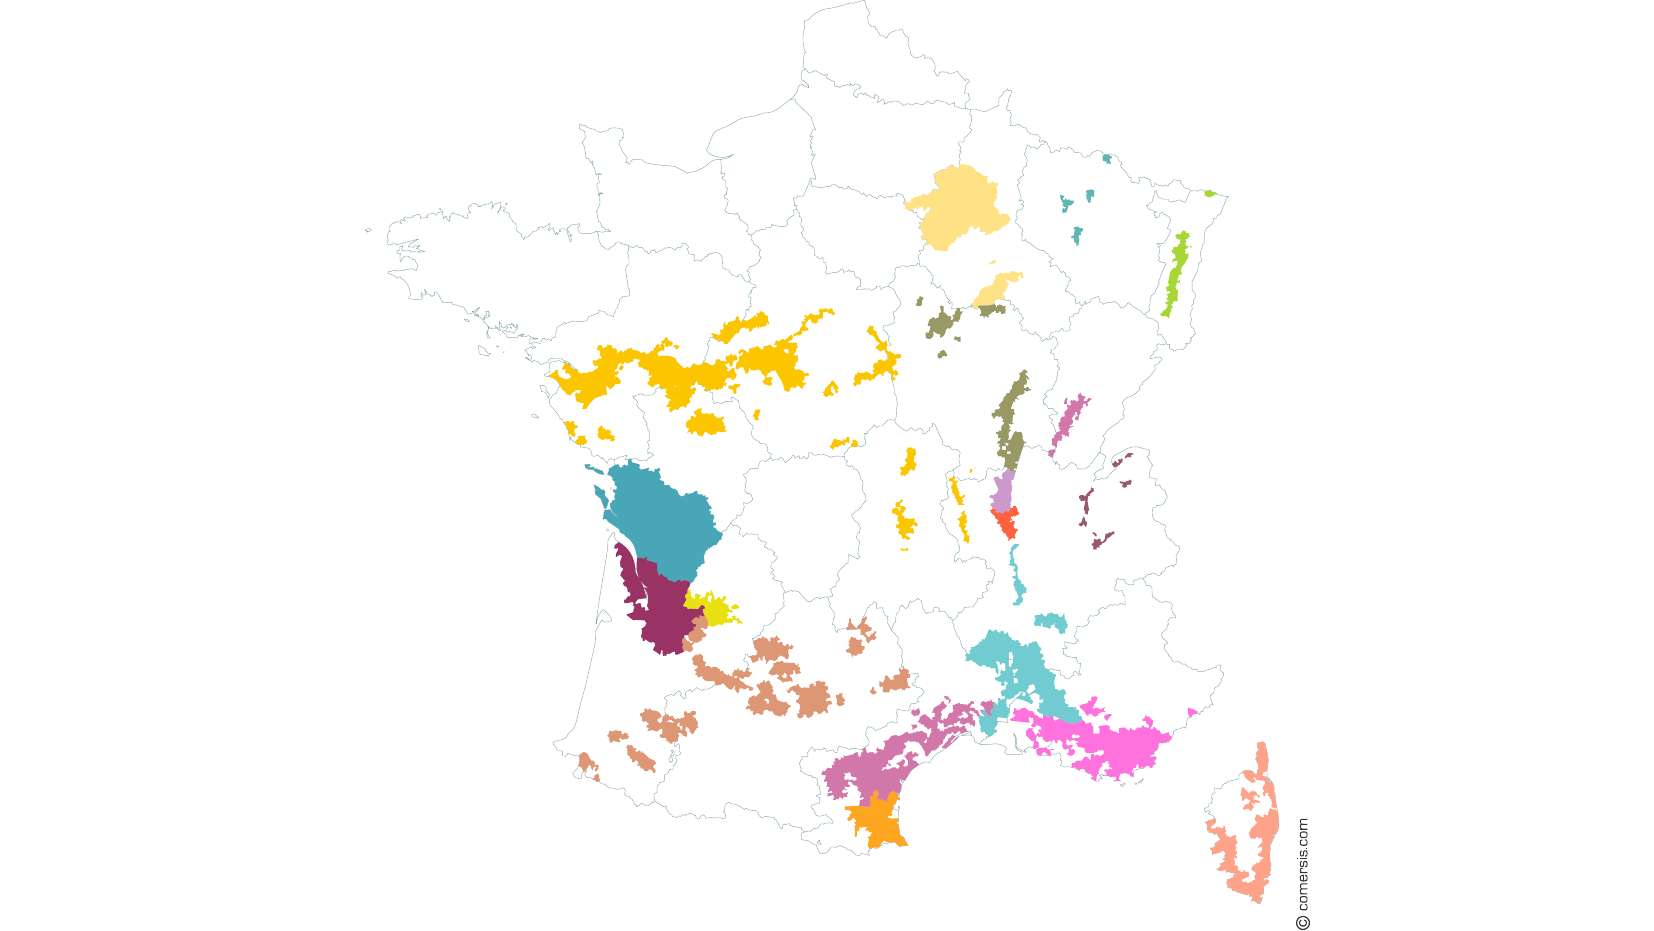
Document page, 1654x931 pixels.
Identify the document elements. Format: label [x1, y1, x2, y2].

text_box [1299, 883, 1308, 895]
text_box [479, 347, 489, 355]
text_box [1299, 850, 1308, 857]
text_box [1299, 831, 1308, 846]
text_box [1299, 896, 1308, 911]
text_box [1296, 915, 1310, 931]
text_box [1205, 741, 1279, 904]
text_box [1299, 818, 1308, 830]
text_box [1299, 860, 1308, 882]
text_box [386, 0, 1229, 856]
text_box [584, 464, 605, 475]
